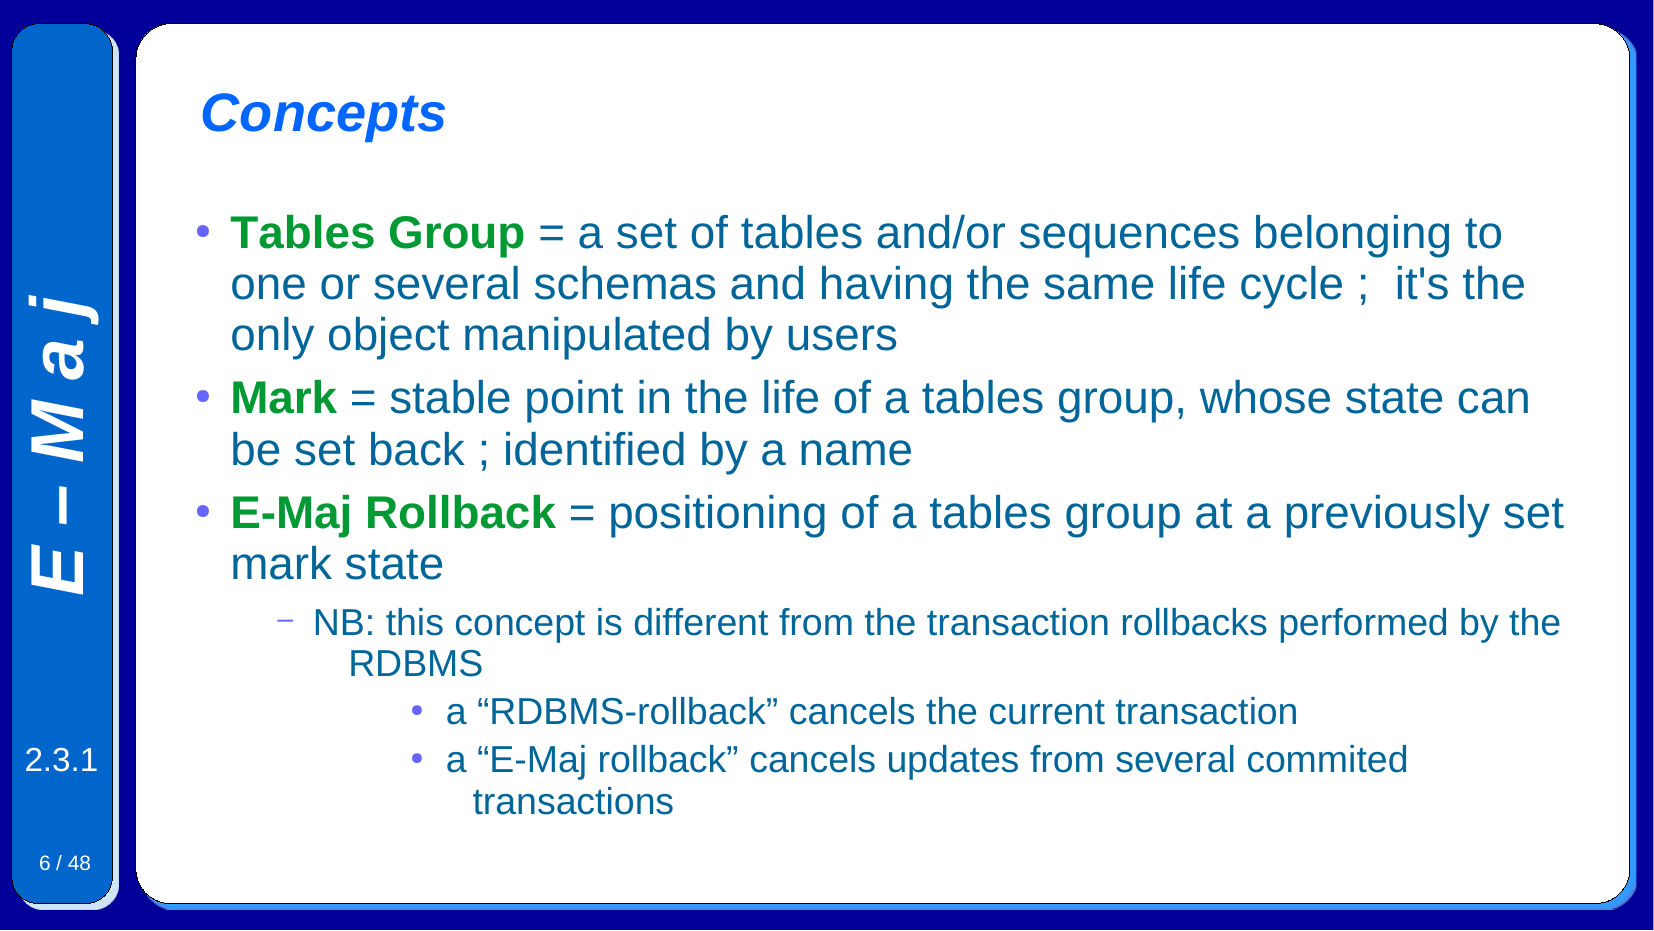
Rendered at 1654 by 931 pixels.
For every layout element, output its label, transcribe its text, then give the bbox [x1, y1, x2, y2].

list Tables Group = a set of tables and/or sequences belonging to one or several schemas and having the same life cycle ; it's the only object manipulated by users Mark = stable point in the life of a tables group, whose state can be set back ; identified by a name E-Maj Rollback = positioning of a tables group at a previously set mark state NB: this concept is different from the transaction rollbacks performed by the RDBMS a “RDBMS-rollback” cancels the current transaction a “E-Maj rollback” cancels updates from several commited transactions [177, 206, 1587, 827]
title Concepts [200, 34, 1575, 191]
